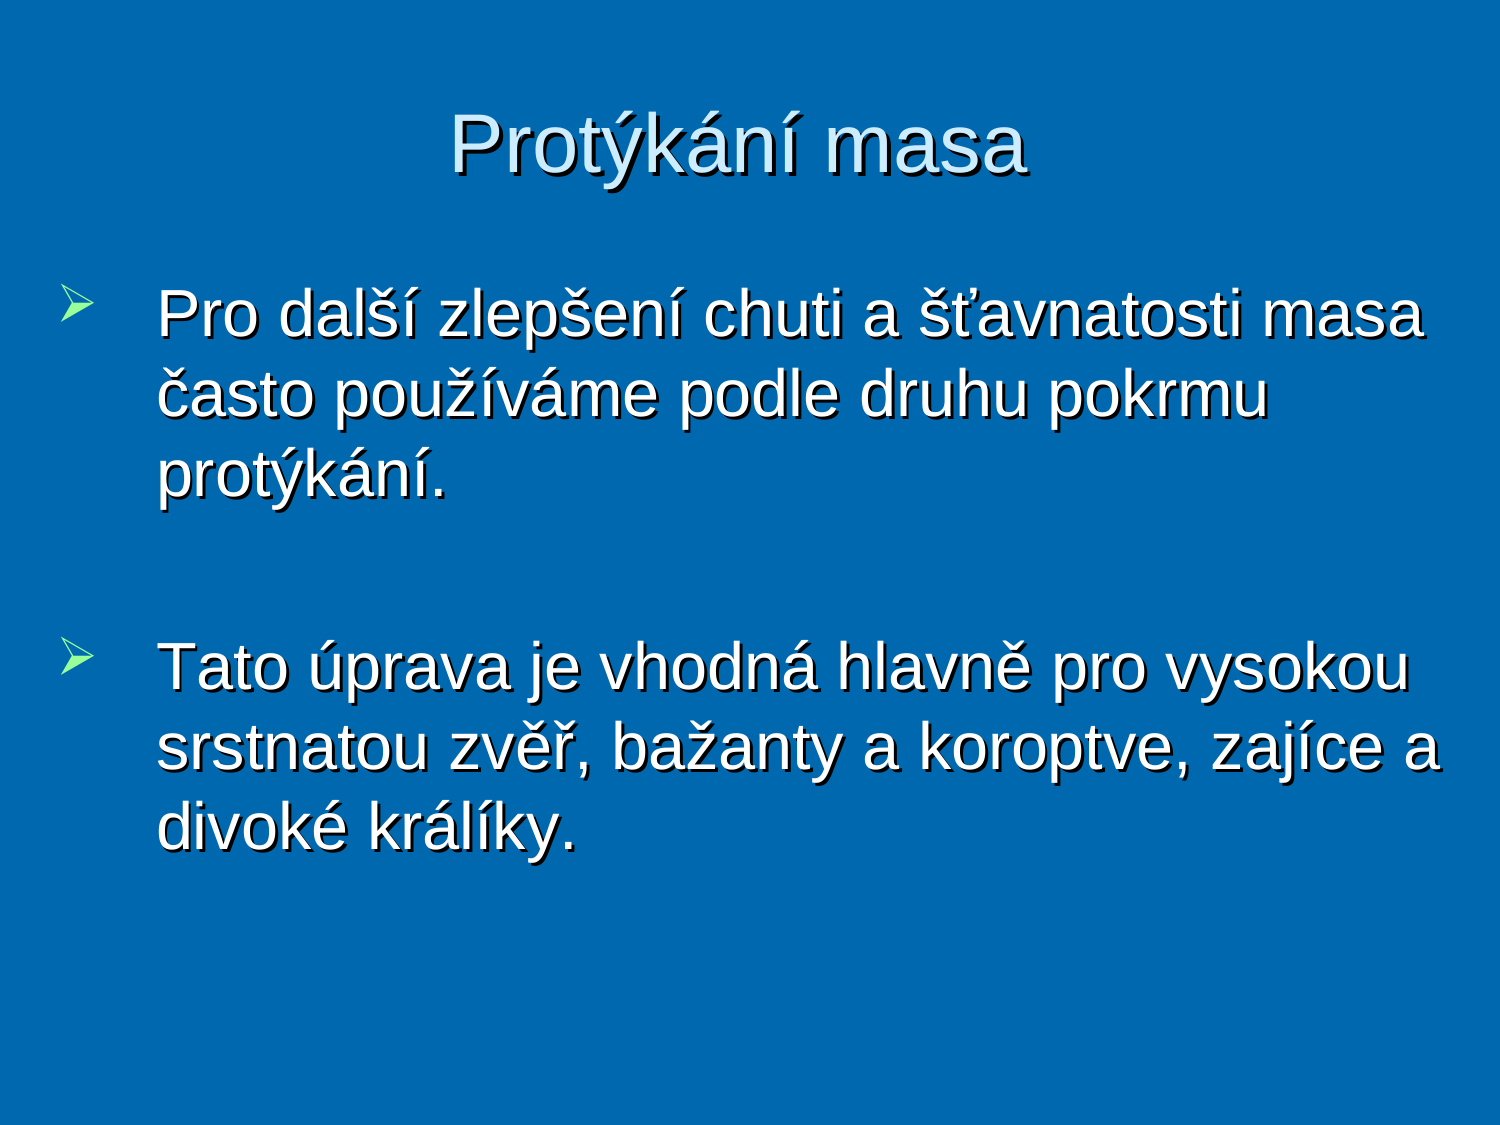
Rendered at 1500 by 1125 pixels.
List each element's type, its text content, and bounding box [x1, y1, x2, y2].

list Pro další zlepšení chuti a šťavnatosti masa často používáme podle druhu pokrmu protýkání. Tato úprava je vhodná hlavně pro vysokou srstnatou zvěř, bažanty a koroptve, zajíce a divoké králíky. [41, 262, 1459, 1006]
title Protýkání masa [75, 45, 1426, 233]
